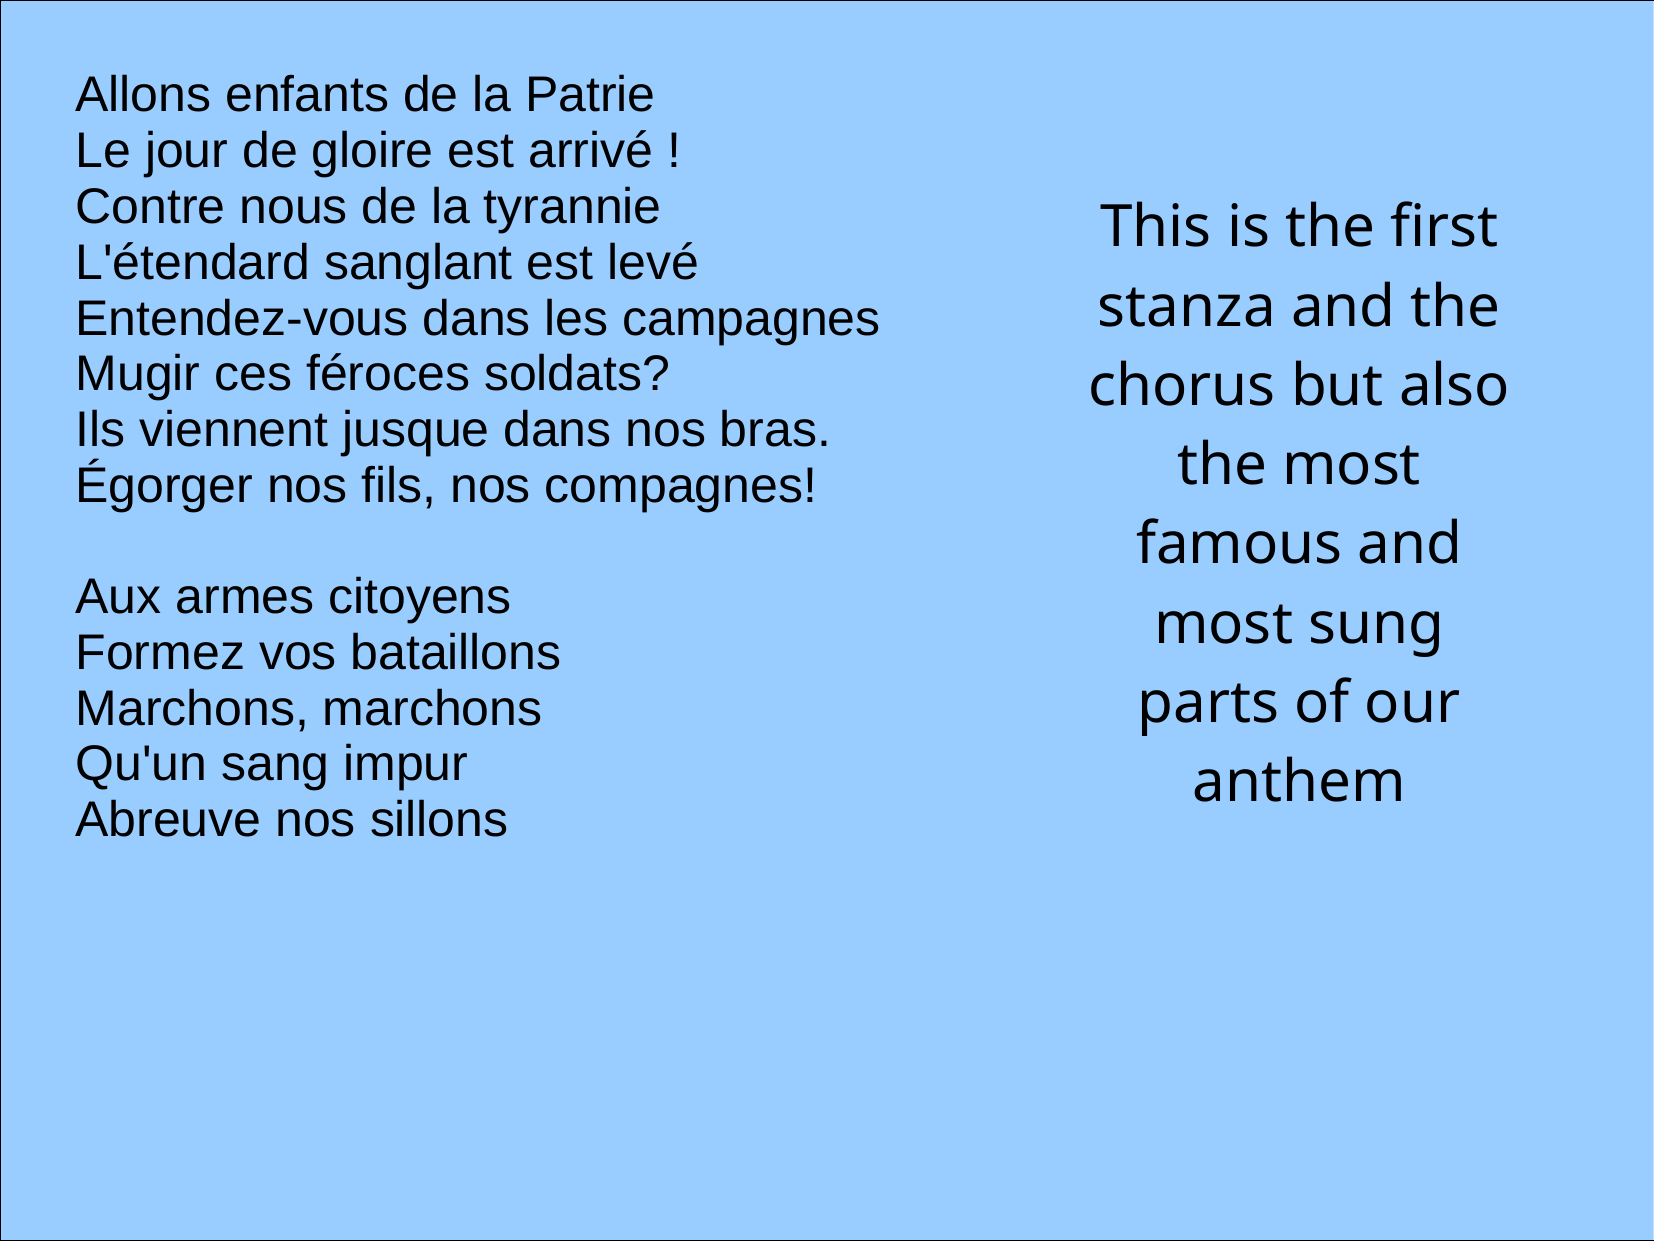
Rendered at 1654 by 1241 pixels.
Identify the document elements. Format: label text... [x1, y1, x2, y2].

text_box [0, 0, 1654, 1241]
text_box Allons enfants de la Patrie Le jour de gloire est arrivé ! Contre nous de la tyrannie L'étendard sanglant est levé Entendez-vous dans les campagnes Mugir ces féroces soldats? Ils viennent jusque dans nos bras. Égorger nos fils, nos compagnes! Aux armes citoyens Formez vos bataillons Marchons, marchons Qu'un sang impur Abreuve nos sillons [60, 59, 708, 1152]
text_box This is the first stanza and the chorus but also the most famous and most sung parts of our anthem [1062, 177, 1536, 872]
